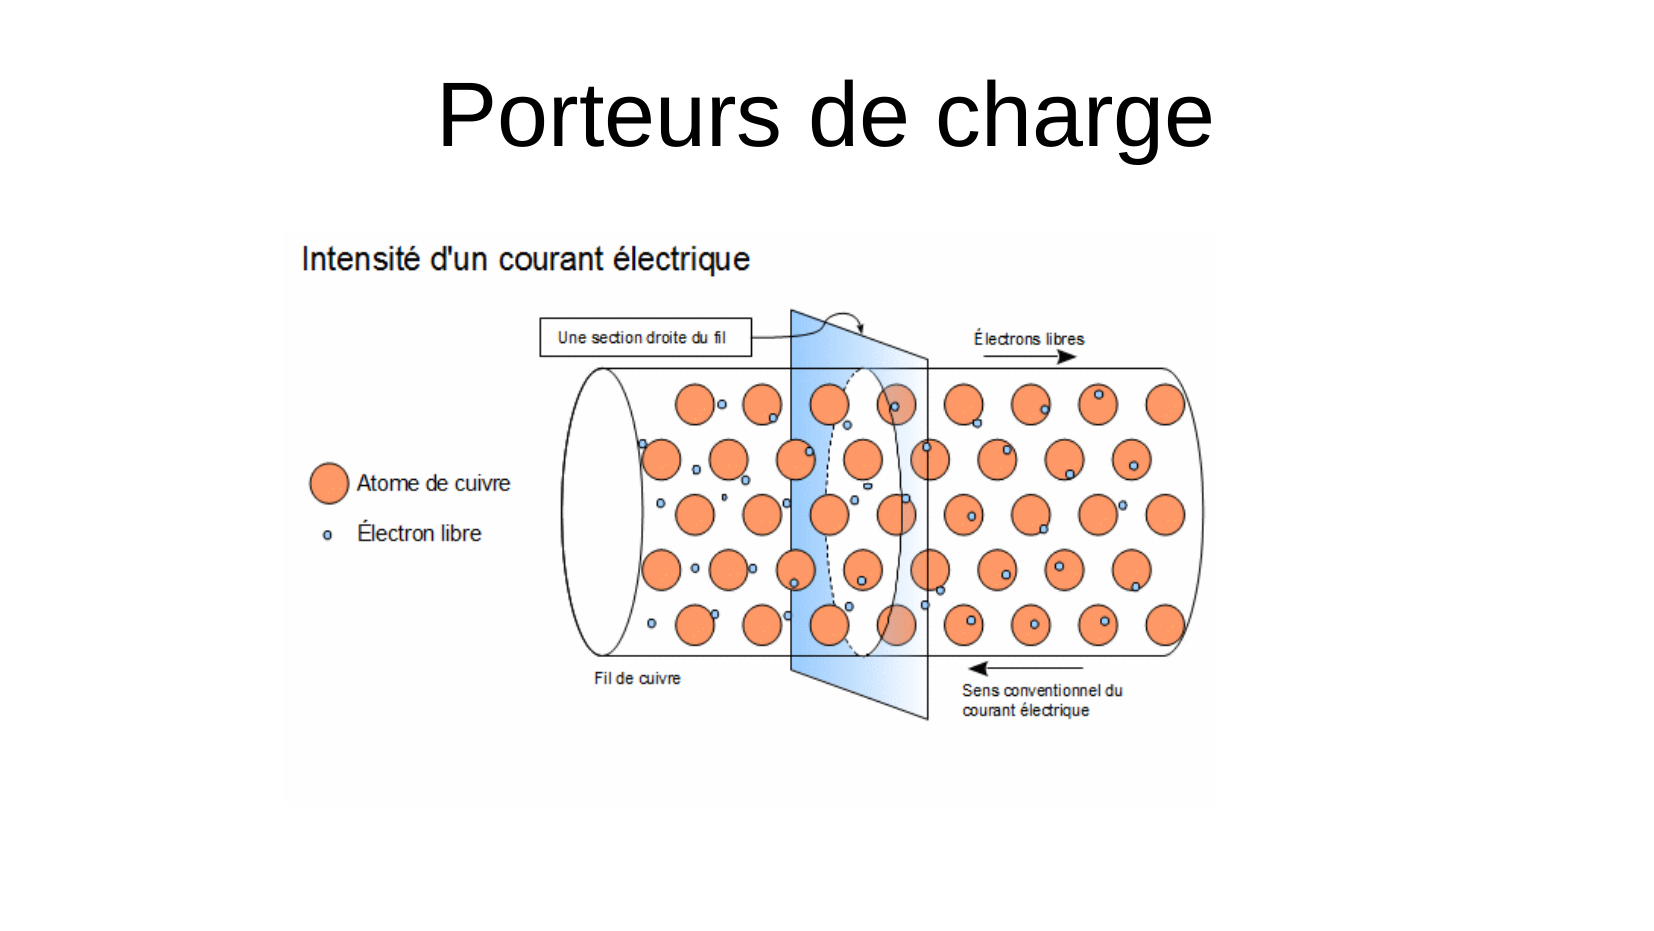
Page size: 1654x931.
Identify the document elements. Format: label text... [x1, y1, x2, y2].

picture [283, 231, 1216, 806]
title Porteurs de charge [82, 37, 1571, 193]
